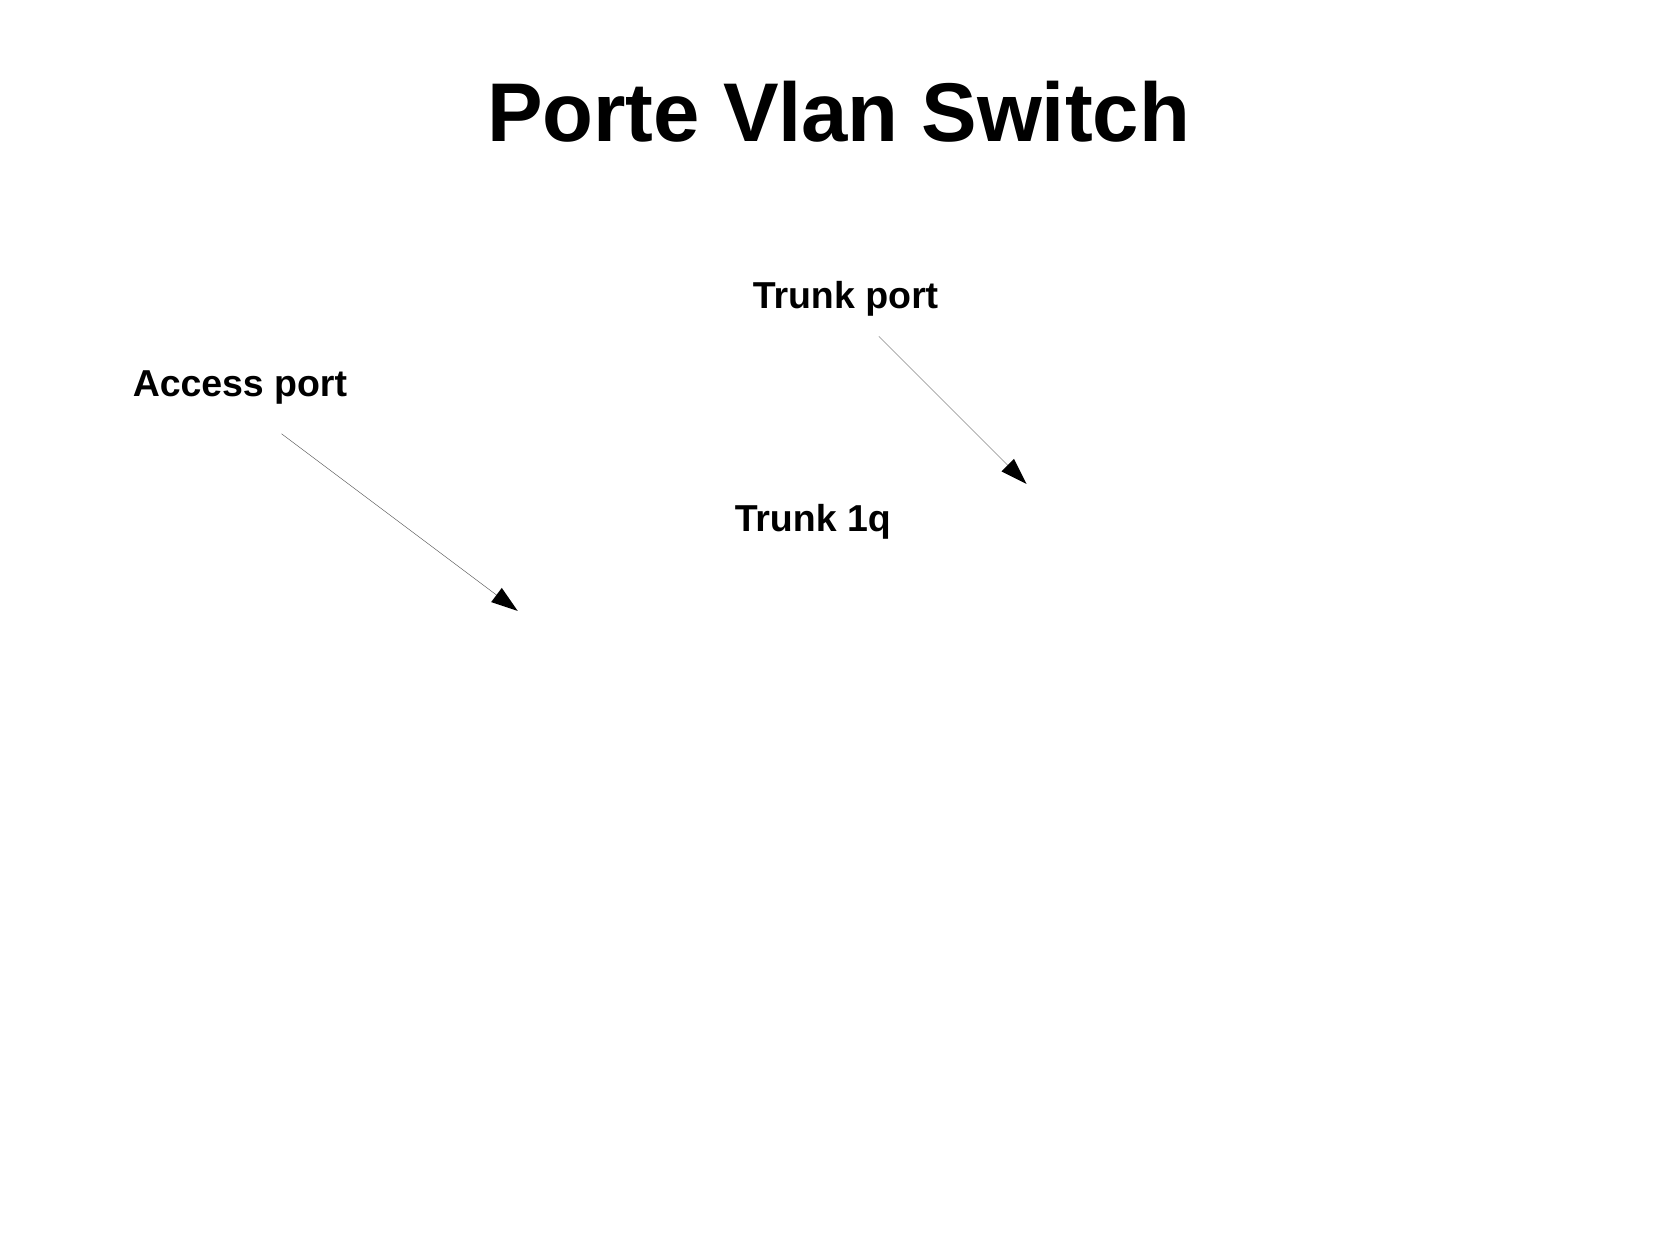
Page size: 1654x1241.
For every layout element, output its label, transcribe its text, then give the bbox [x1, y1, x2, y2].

text_box Access port [118, 355, 473, 414]
picture [354, 382, 1477, 1004]
text_box Trunk port [738, 266, 1182, 325]
text_box Trunk 1q [720, 490, 957, 549]
text_box Porte Vlan Switch [472, 59, 1477, 167]
